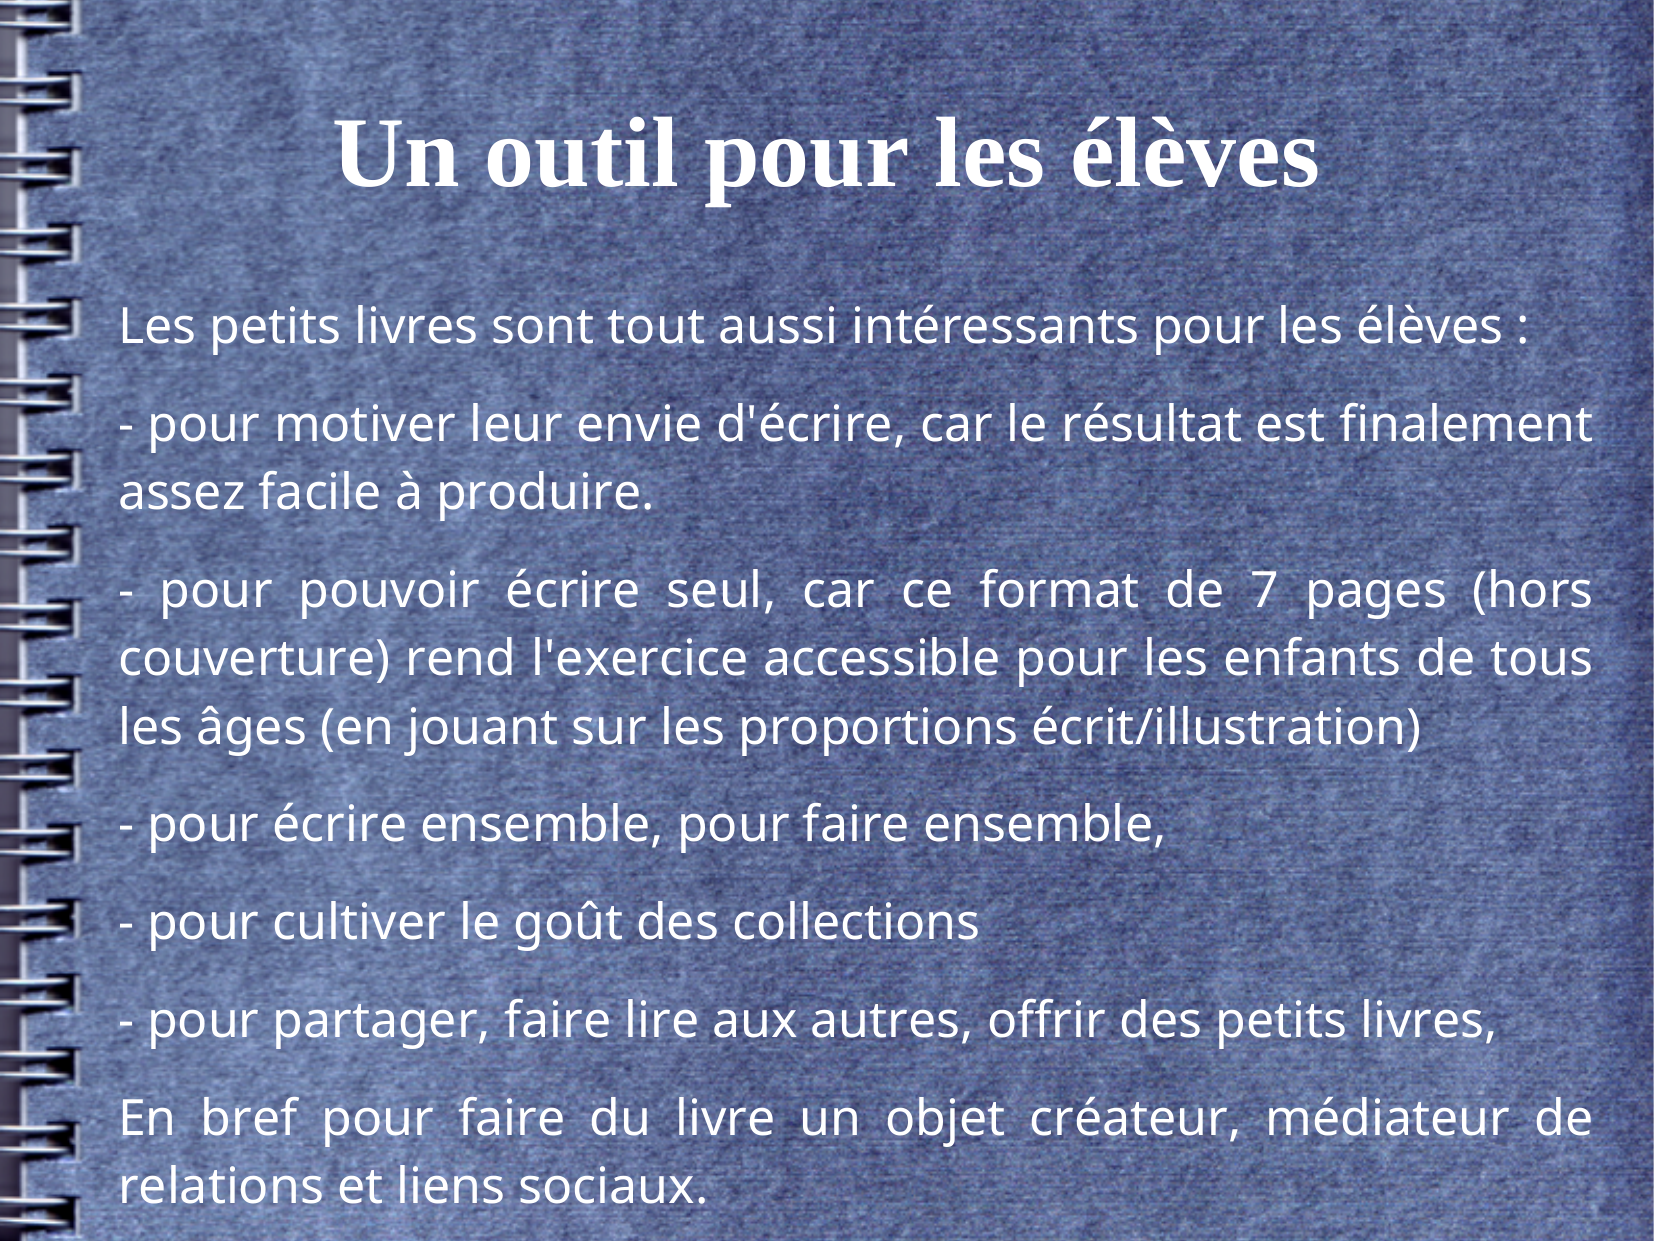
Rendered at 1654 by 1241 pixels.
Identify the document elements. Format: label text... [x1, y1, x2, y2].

title Un outil pour les élèves [82, 49, 1571, 257]
list Les petits livres sont tout aussi intéressants pour les élèves : - pour motiver leur envie d'écrire, car le résultat est finalement assez facile à produire. - pour pouvoir écrire seul, car ce format de 7 pages (hors couverture) rend l'exercice accessible pour les enfants de tous les âges (en jouant sur les proportions écrit/illustration) - pour écrire ensemble, pour faire ensemble, - pour cultiver le goût des collections - pour partager, faire lire aux autres, offrir des petits livres, En bref pour faire du livre un objet créateur, médiateur de relations et liens sociaux. [118, 290, 1595, 1217]
picture [0, 0, 1654, 1241]
